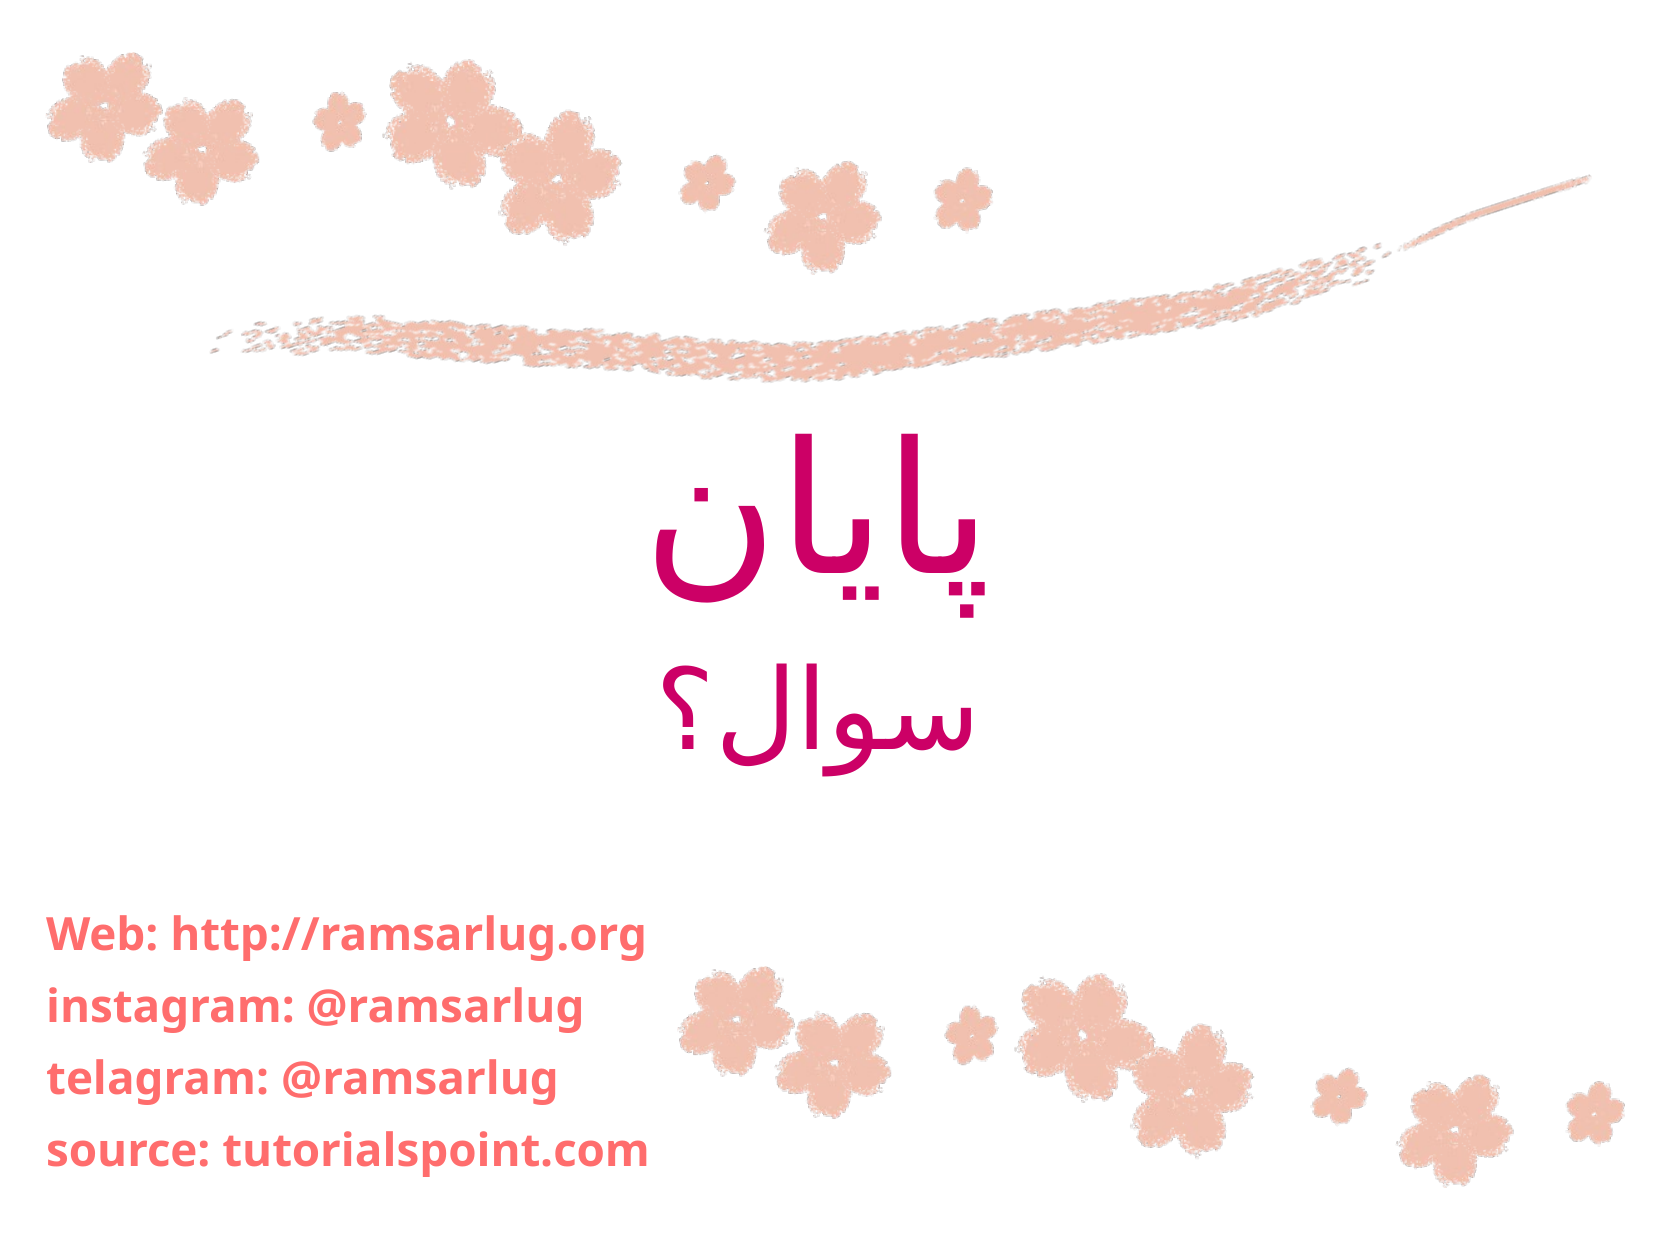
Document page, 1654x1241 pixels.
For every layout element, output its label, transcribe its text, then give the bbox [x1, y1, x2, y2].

picture [45, 52, 994, 275]
title پایان سوال؟ [73, 401, 1562, 805]
picture [206, 0, 1600, 401]
picture [677, 966, 1626, 1188]
title Web: http://ramsarlug.org instagram: @ramsarlug telagram: @ramsarlug source: tutorialspoint.com [46, 900, 691, 1172]
